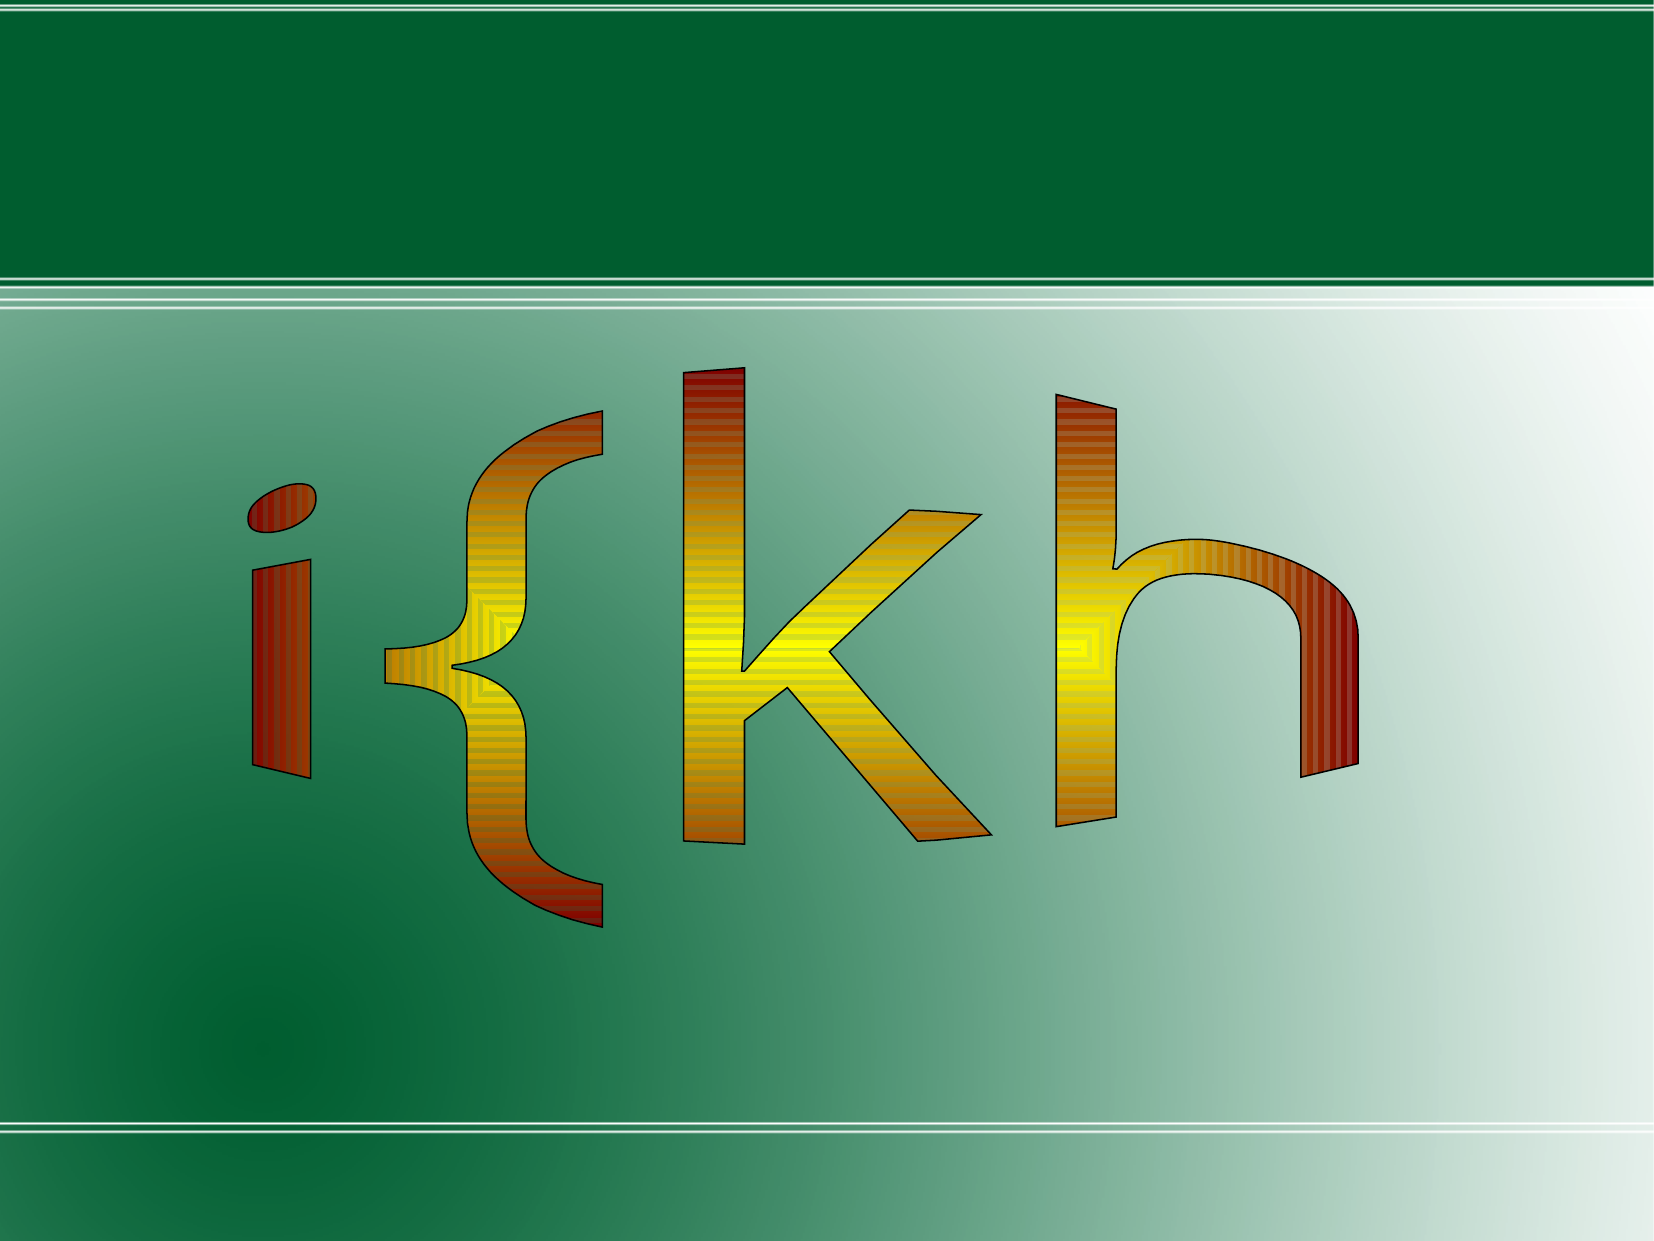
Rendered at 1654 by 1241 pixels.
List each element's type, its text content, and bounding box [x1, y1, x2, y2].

text_box i{kh [1056, 394, 1359, 827]
text_box i{kh [385, 411, 603, 928]
text_box i{kh [248, 483, 316, 533]
picture [0, 0, 1654, 1241]
text_box i{kh [252, 559, 311, 779]
text_box i{kh [683, 367, 992, 845]
